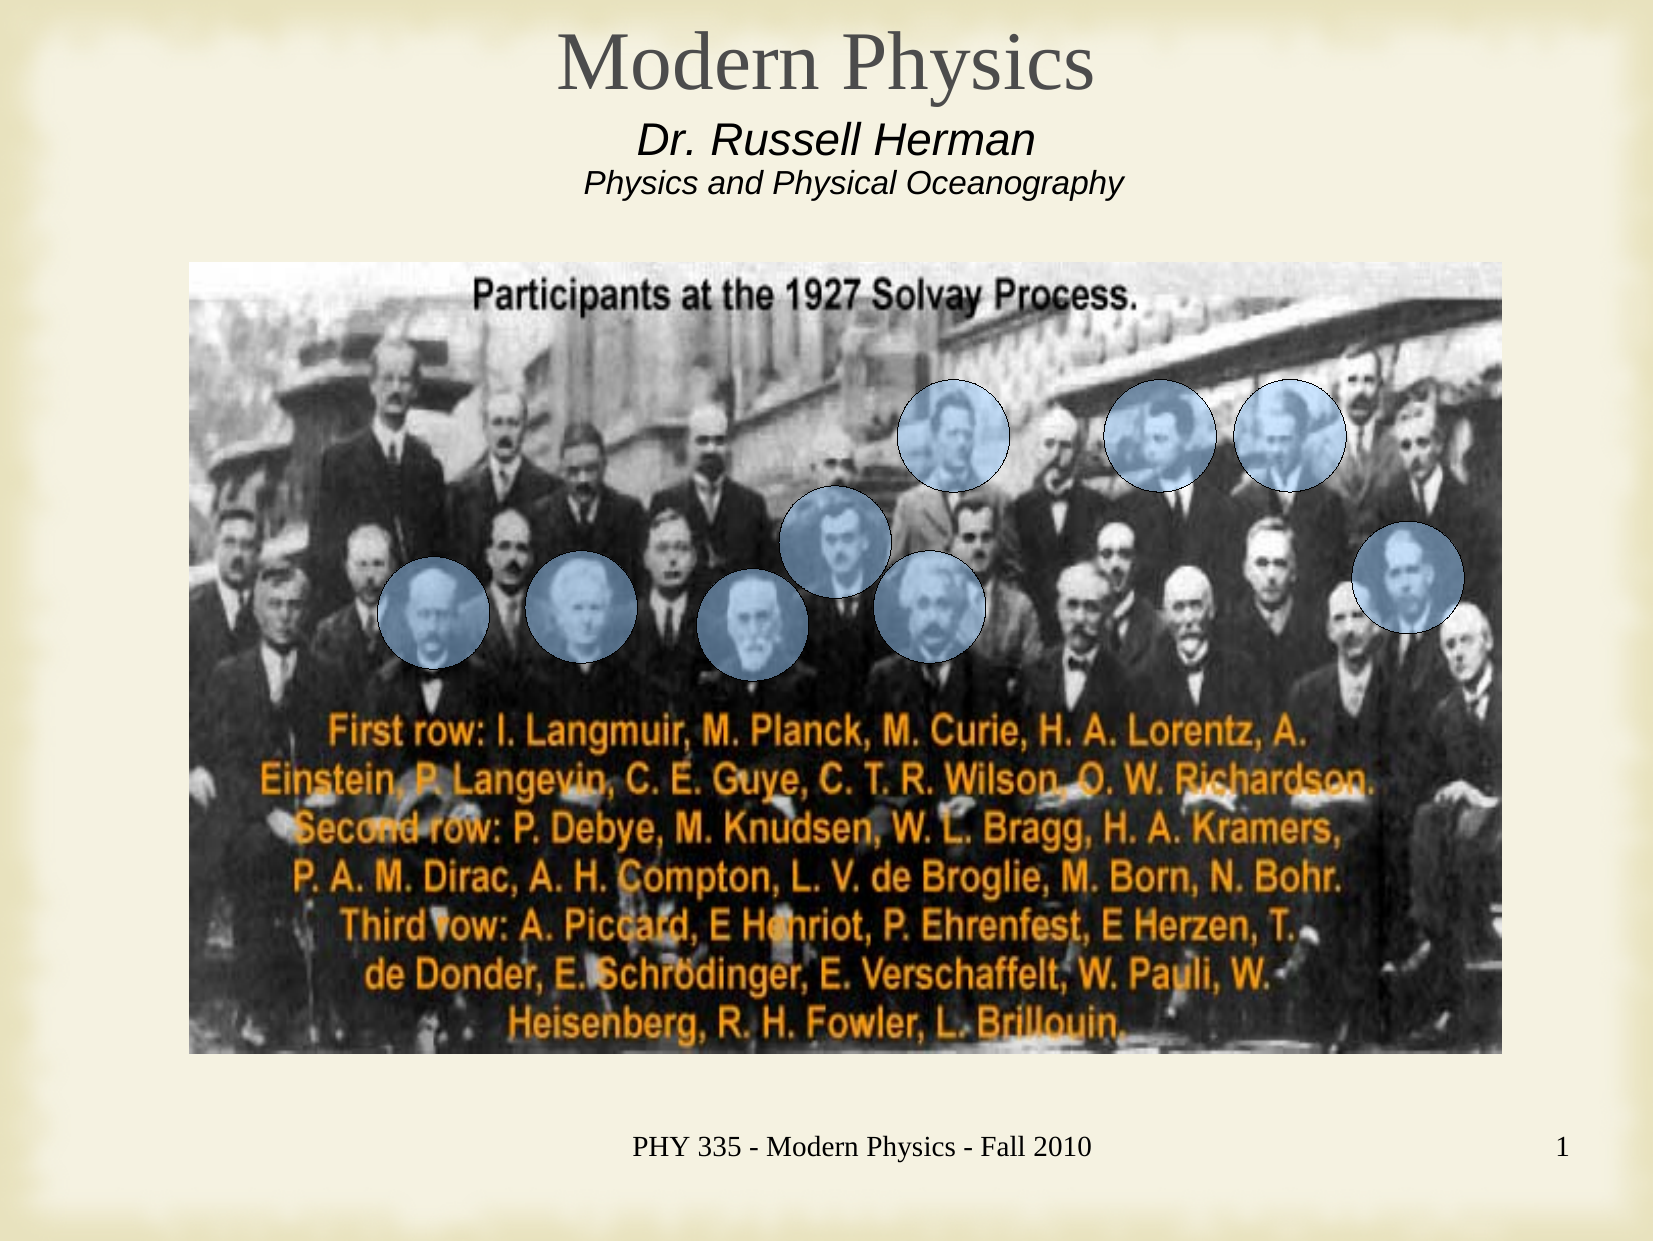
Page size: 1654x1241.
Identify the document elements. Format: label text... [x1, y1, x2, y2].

text_box [524, 550, 638, 664]
text_box [1233, 379, 1347, 493]
text_box [897, 379, 1010, 493]
text_box [696, 568, 809, 682]
picture [0, 0, 1653, 1241]
text_box [1103, 379, 1217, 493]
title Modern Physics [82, 0, 1571, 158]
text_box [778, 485, 986, 664]
text_box [377, 556, 490, 670]
text_box [1351, 521, 1465, 634]
subtitle Dr. Russell Herman Physics and Physical Oceanography [75, 101, 1563, 214]
